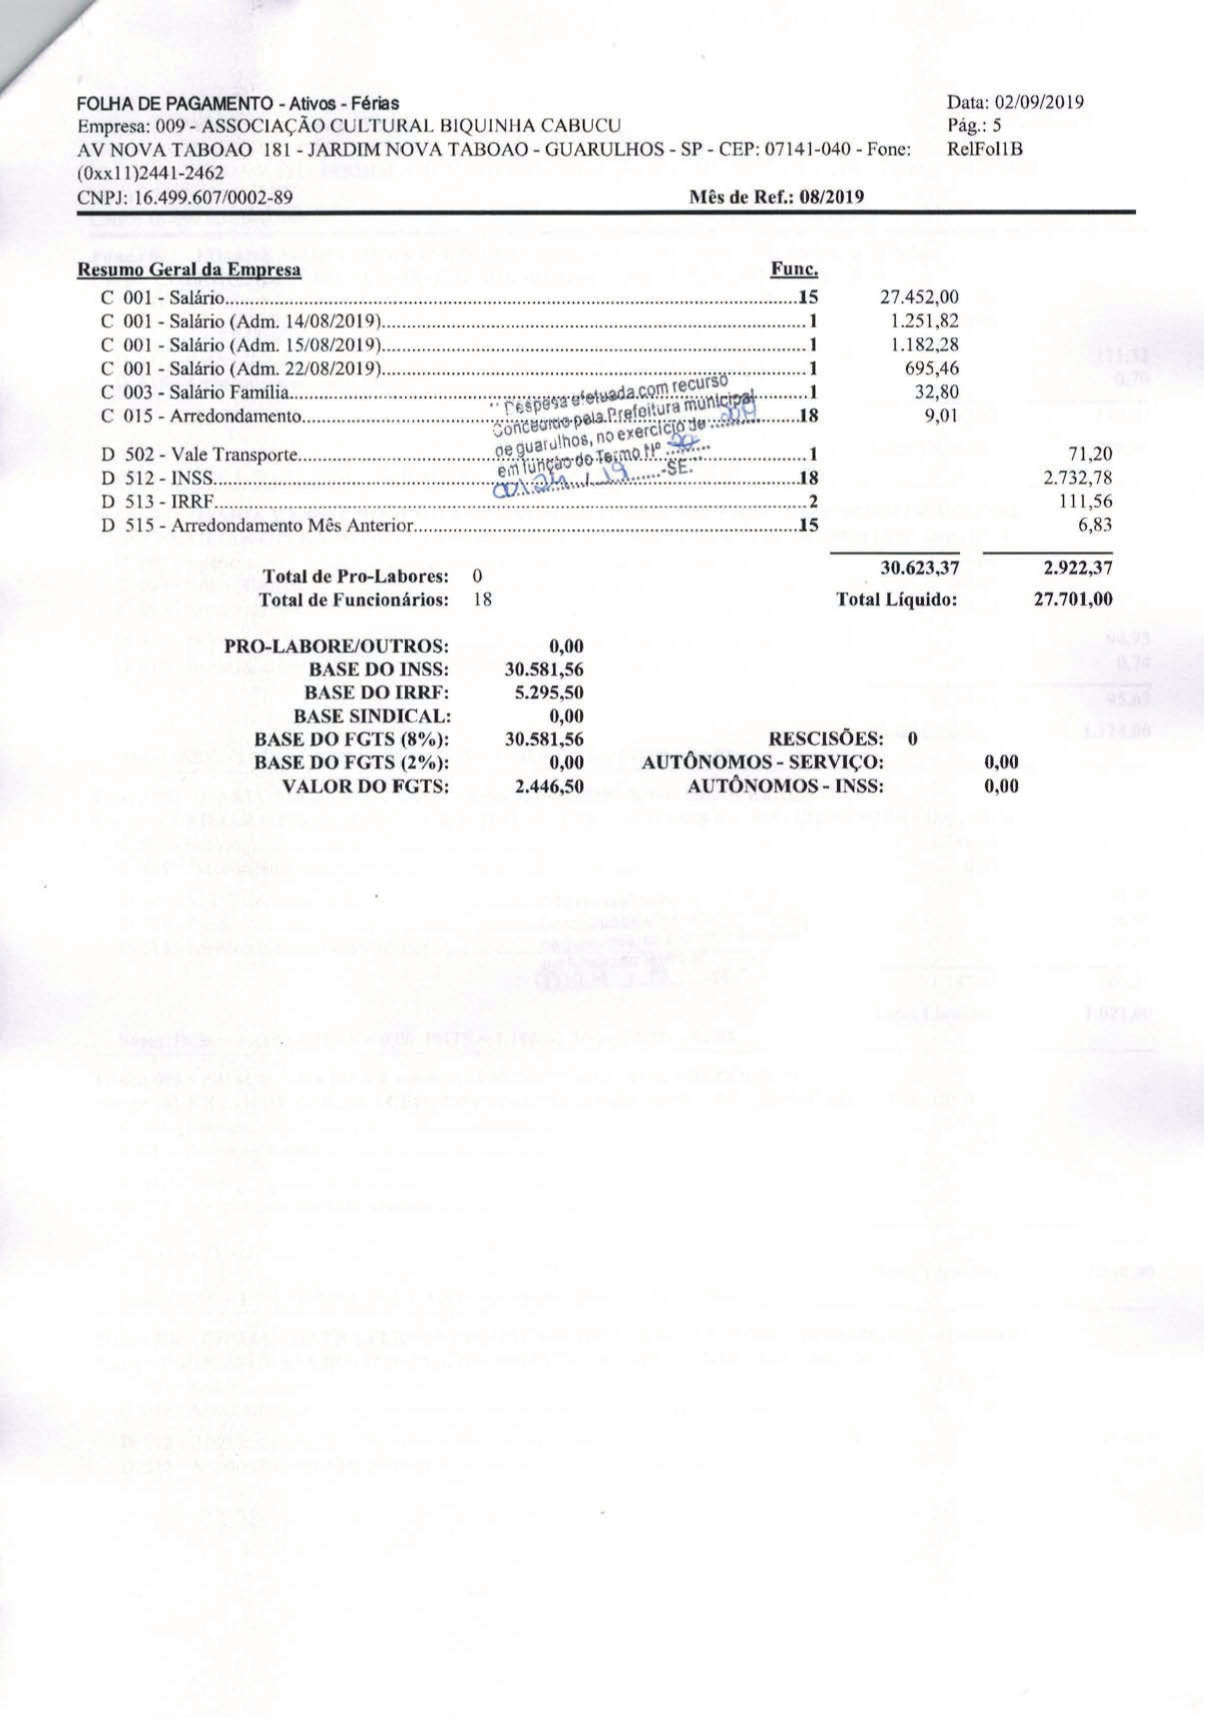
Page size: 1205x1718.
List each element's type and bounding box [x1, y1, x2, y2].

text_box [0, 1, 1204, 1718]
